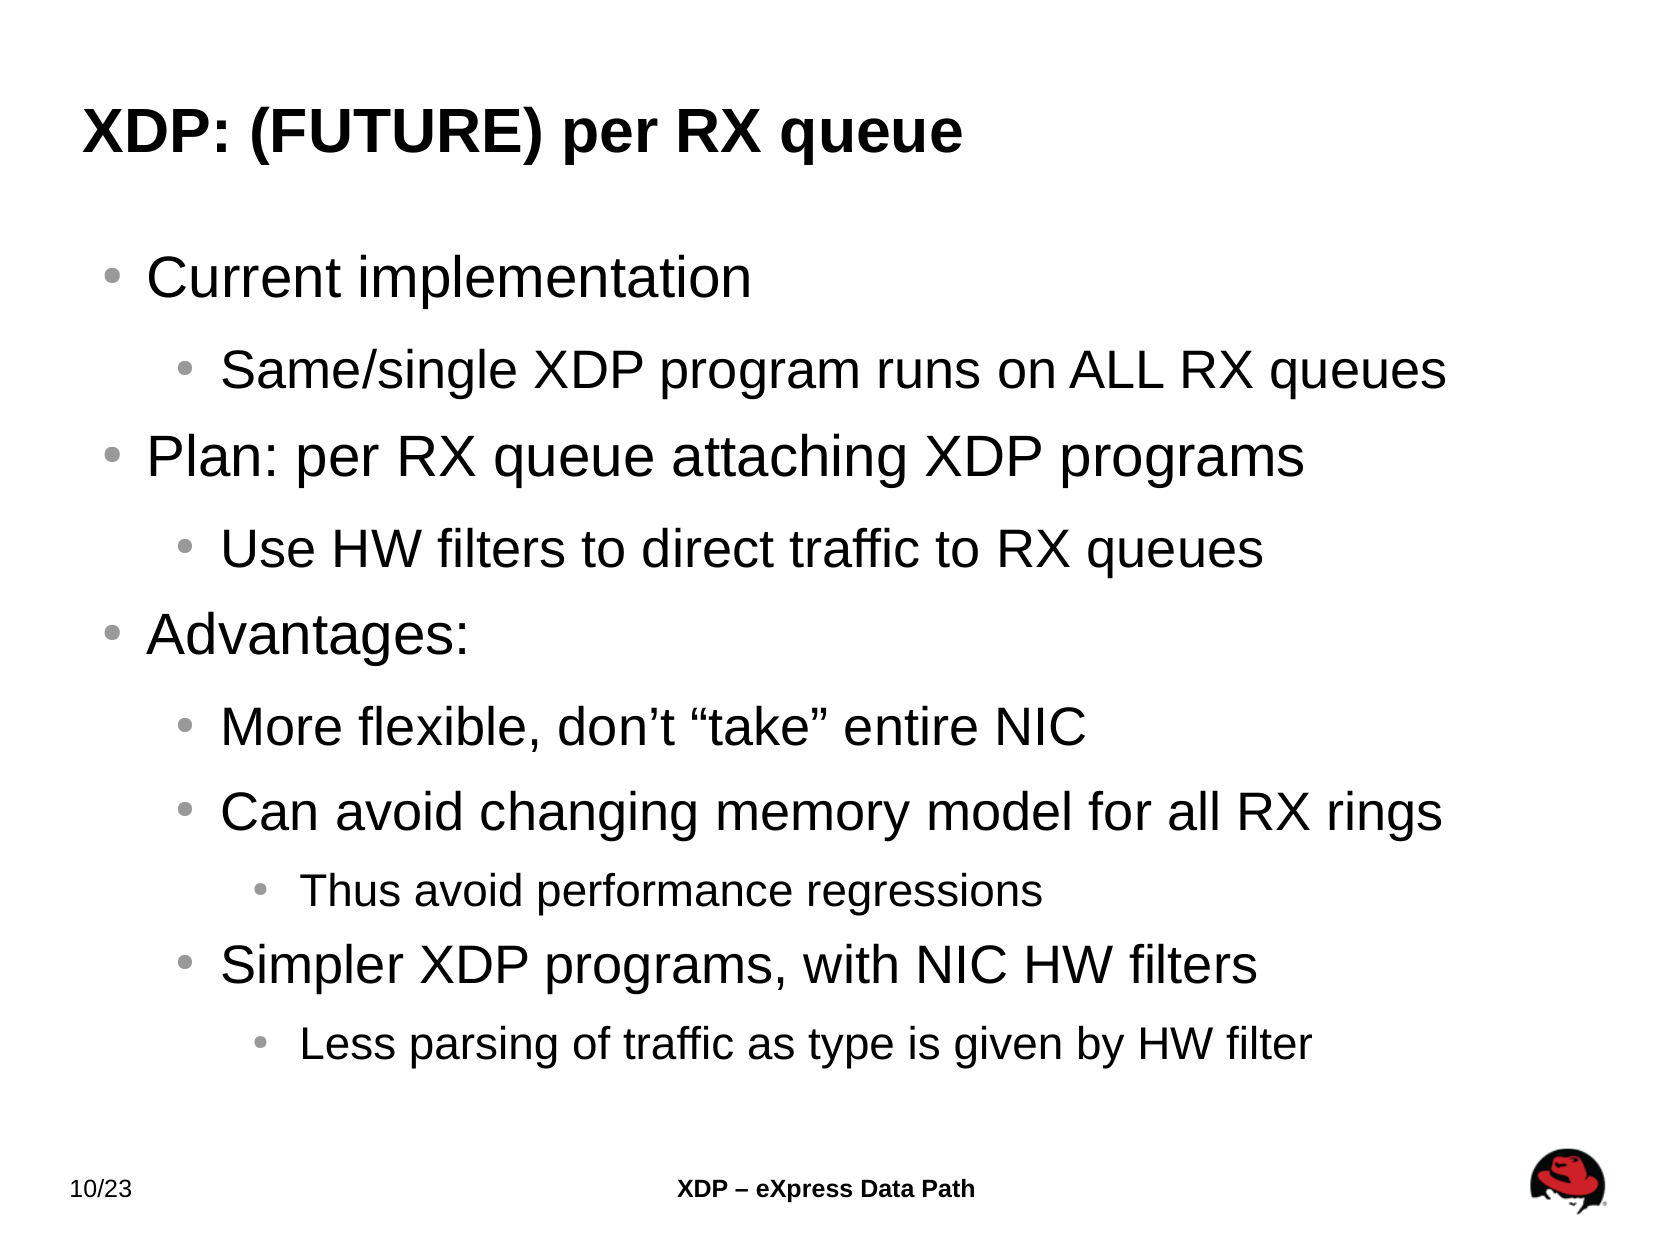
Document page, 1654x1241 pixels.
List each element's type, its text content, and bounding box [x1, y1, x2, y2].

title XDP: (FUTURE) per RX queue [82, 37, 1571, 226]
picture [1529, 1146, 1613, 1224]
list Current implementation Same/single XDP program runs on ALL RX queues Plan: per RX queue attaching XDP programs Use HW filters to direct traffic to RX queues Advantages: More flexible, don’t “take” entire NIC Can avoid changing memory model for all RX rings Thus avoid performance regressions Simpler XDP programs, with NIC HW filters Less parsing of traffic as type is given by HW filter [86, 244, 1576, 1070]
